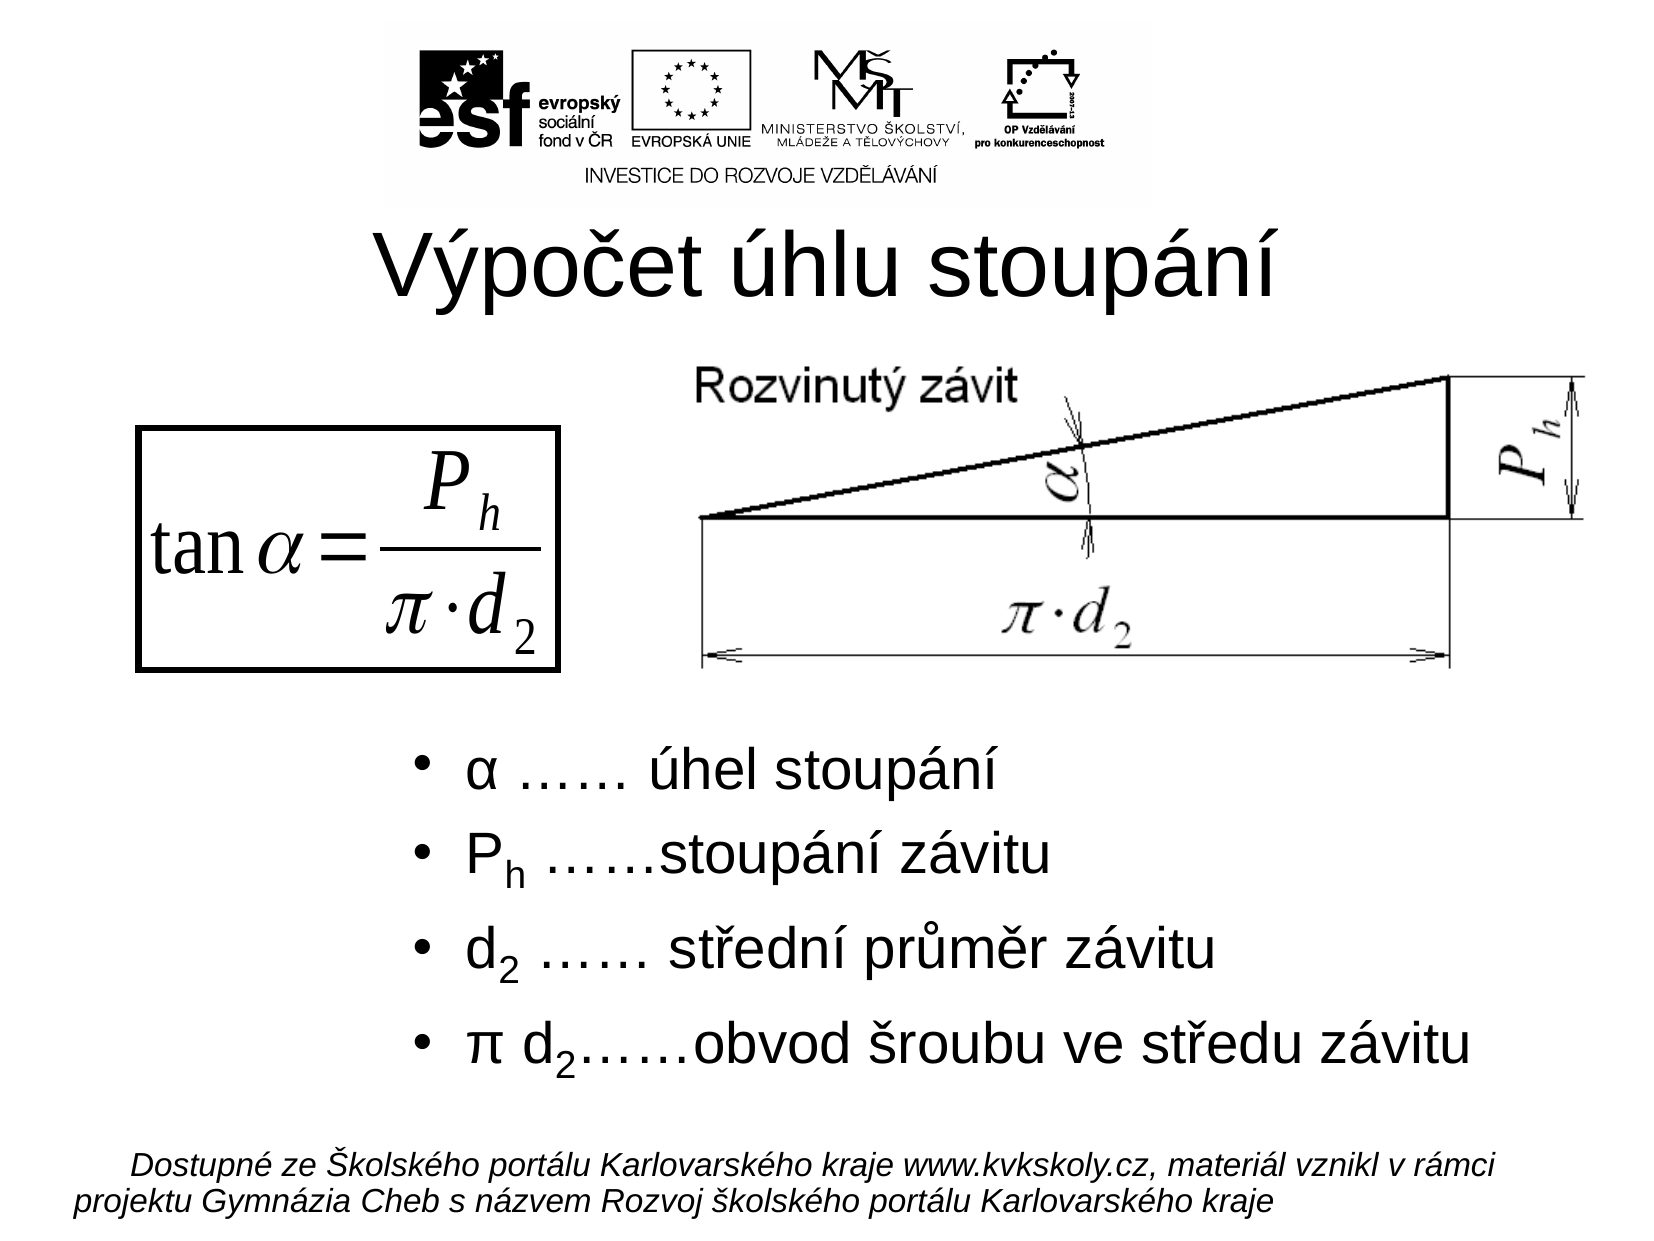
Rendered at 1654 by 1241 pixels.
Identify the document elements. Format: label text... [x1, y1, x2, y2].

picture [141, 430, 555, 668]
text_box [82, 620, 1565, 1092]
text_box Dostupné ze Školského portálu Karlovarského kraje www.kvkskoly.cz, materiál vznikl v rámci projektu Gymnázia Cheb s názvem Rozvoj školského portálu Karlovarského kraje [59, 1092, 1624, 1241]
picture [383, 19, 1151, 207]
picture [661, 348, 1615, 697]
title Výpočet úhlu stoupání [82, 159, 1571, 366]
